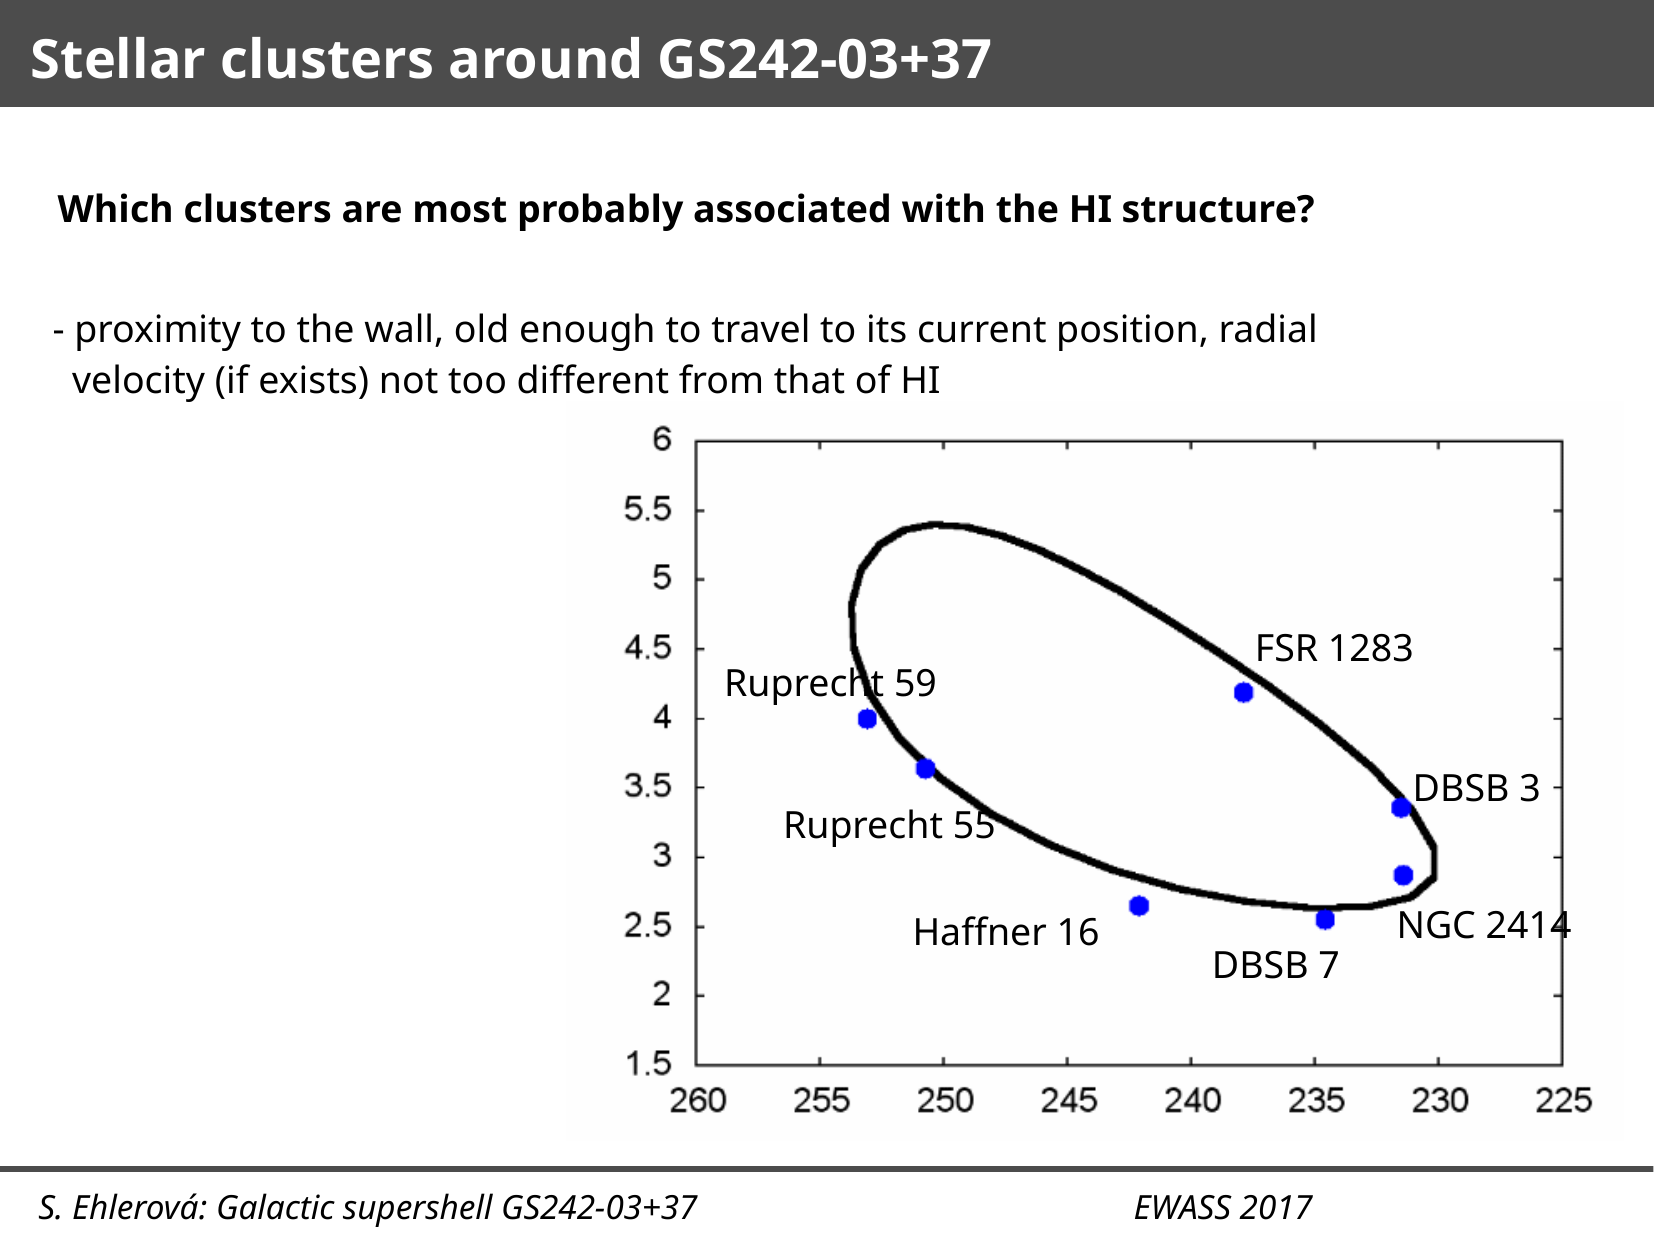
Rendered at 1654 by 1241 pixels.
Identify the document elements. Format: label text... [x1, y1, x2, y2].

text_box Ruprecht 55 [768, 791, 1028, 852]
text_box Haffner 16 [897, 897, 1128, 959]
text_box [0, 0, 1654, 107]
text_box Stellar clusters around GS242-03+37 [15, 13, 1183, 95]
text_box NGC 2414 [1381, 891, 1604, 953]
text_box S. Ehlerová: Galactic supershell GS242-03+37 EWASS 2017 [23, 1176, 1643, 1232]
text_box DBSB 7 [1197, 931, 1371, 993]
picture [566, 401, 1624, 1141]
text_box - proximity to the wall, old enough to travel to its current position, radial velocity (if exists) not too different from that of HI [37, 295, 1456, 402]
text_box FSR 1283 [1240, 614, 1452, 675]
text_box Which clusters are most probably associated with the HI structure? [42, 175, 1499, 237]
text_box DBSB 3 [1397, 754, 1571, 815]
text_box Ruprecht 59 [709, 649, 969, 711]
